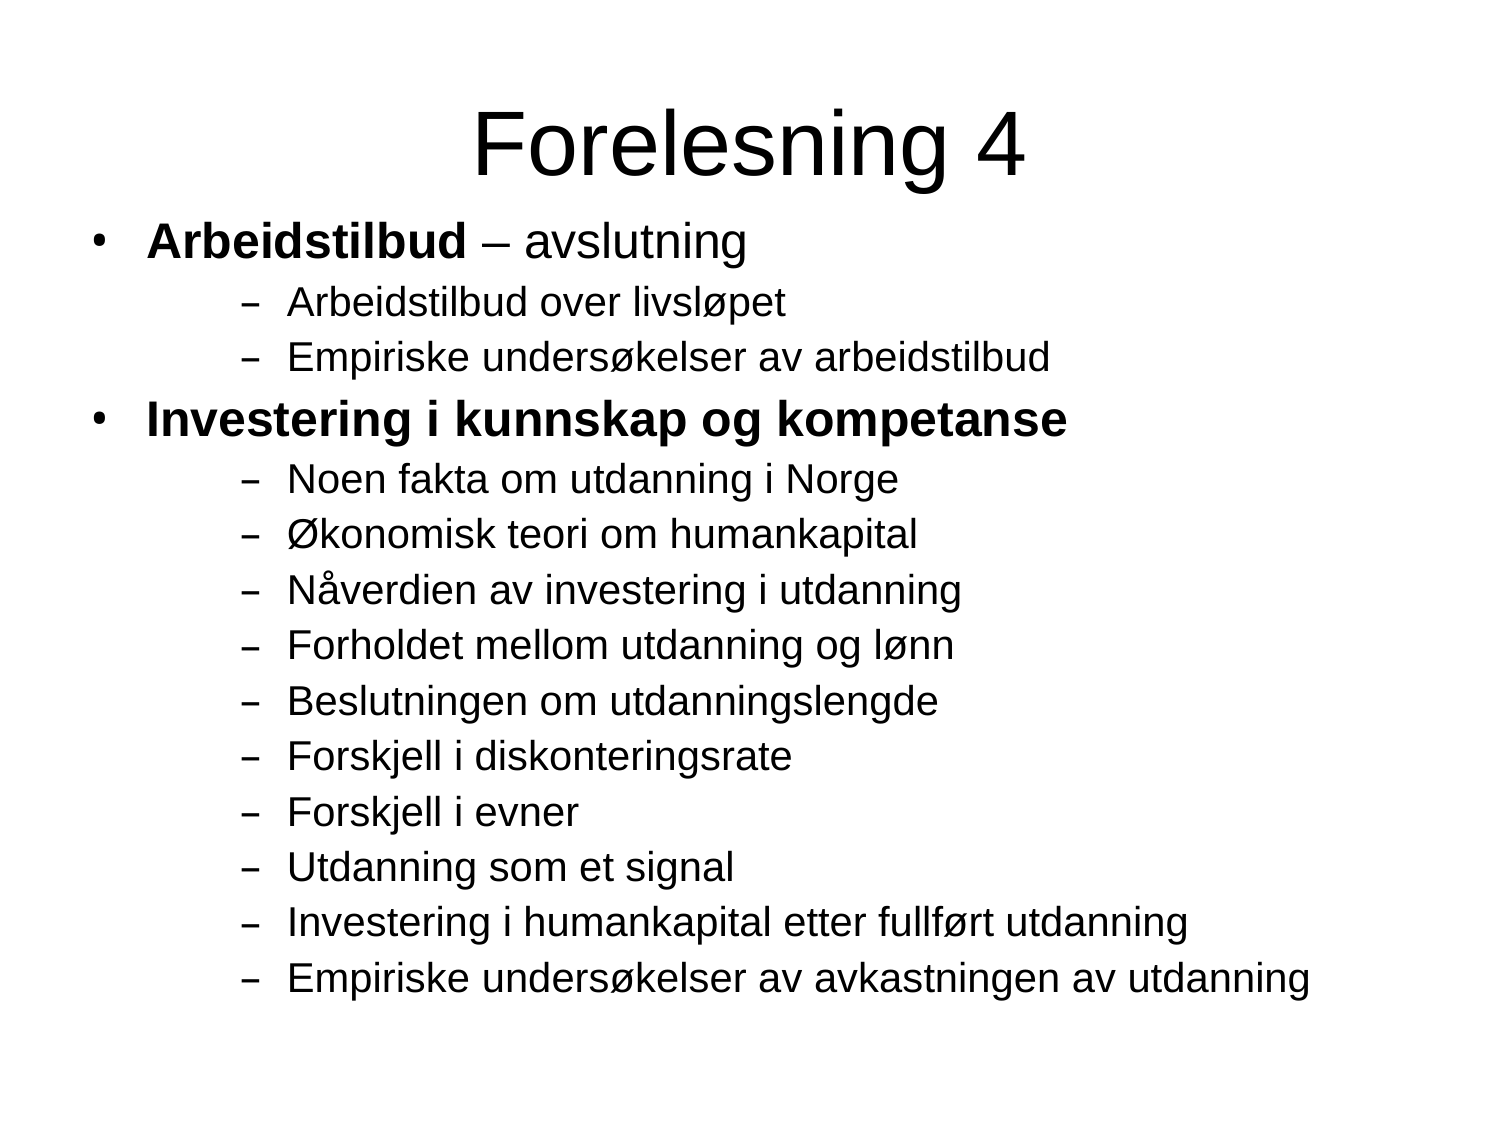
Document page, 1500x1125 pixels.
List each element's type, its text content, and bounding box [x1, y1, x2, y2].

list Arbeidstilbud – avslutning Arbeidstilbud over livsløpet Empiriske undersøkelser av arbeidstilbud Investering i kunnskap og kompetanse Noen fakta om utdanning i Norge Økonomisk teori om humankapital Nåverdien av investering i utdanning Forholdet mellom utdanning og lønn Beslutningen om utdanningslengde Forskjell i diskonteringsrate Forskjell i evner Utdanning som et signal Investering i humankapital etter fullført utdanning Empiriske undersøkelser av avkastningen av utdanning [75, 208, 1426, 1071]
title Forelesning 4 [75, 45, 1426, 208]
